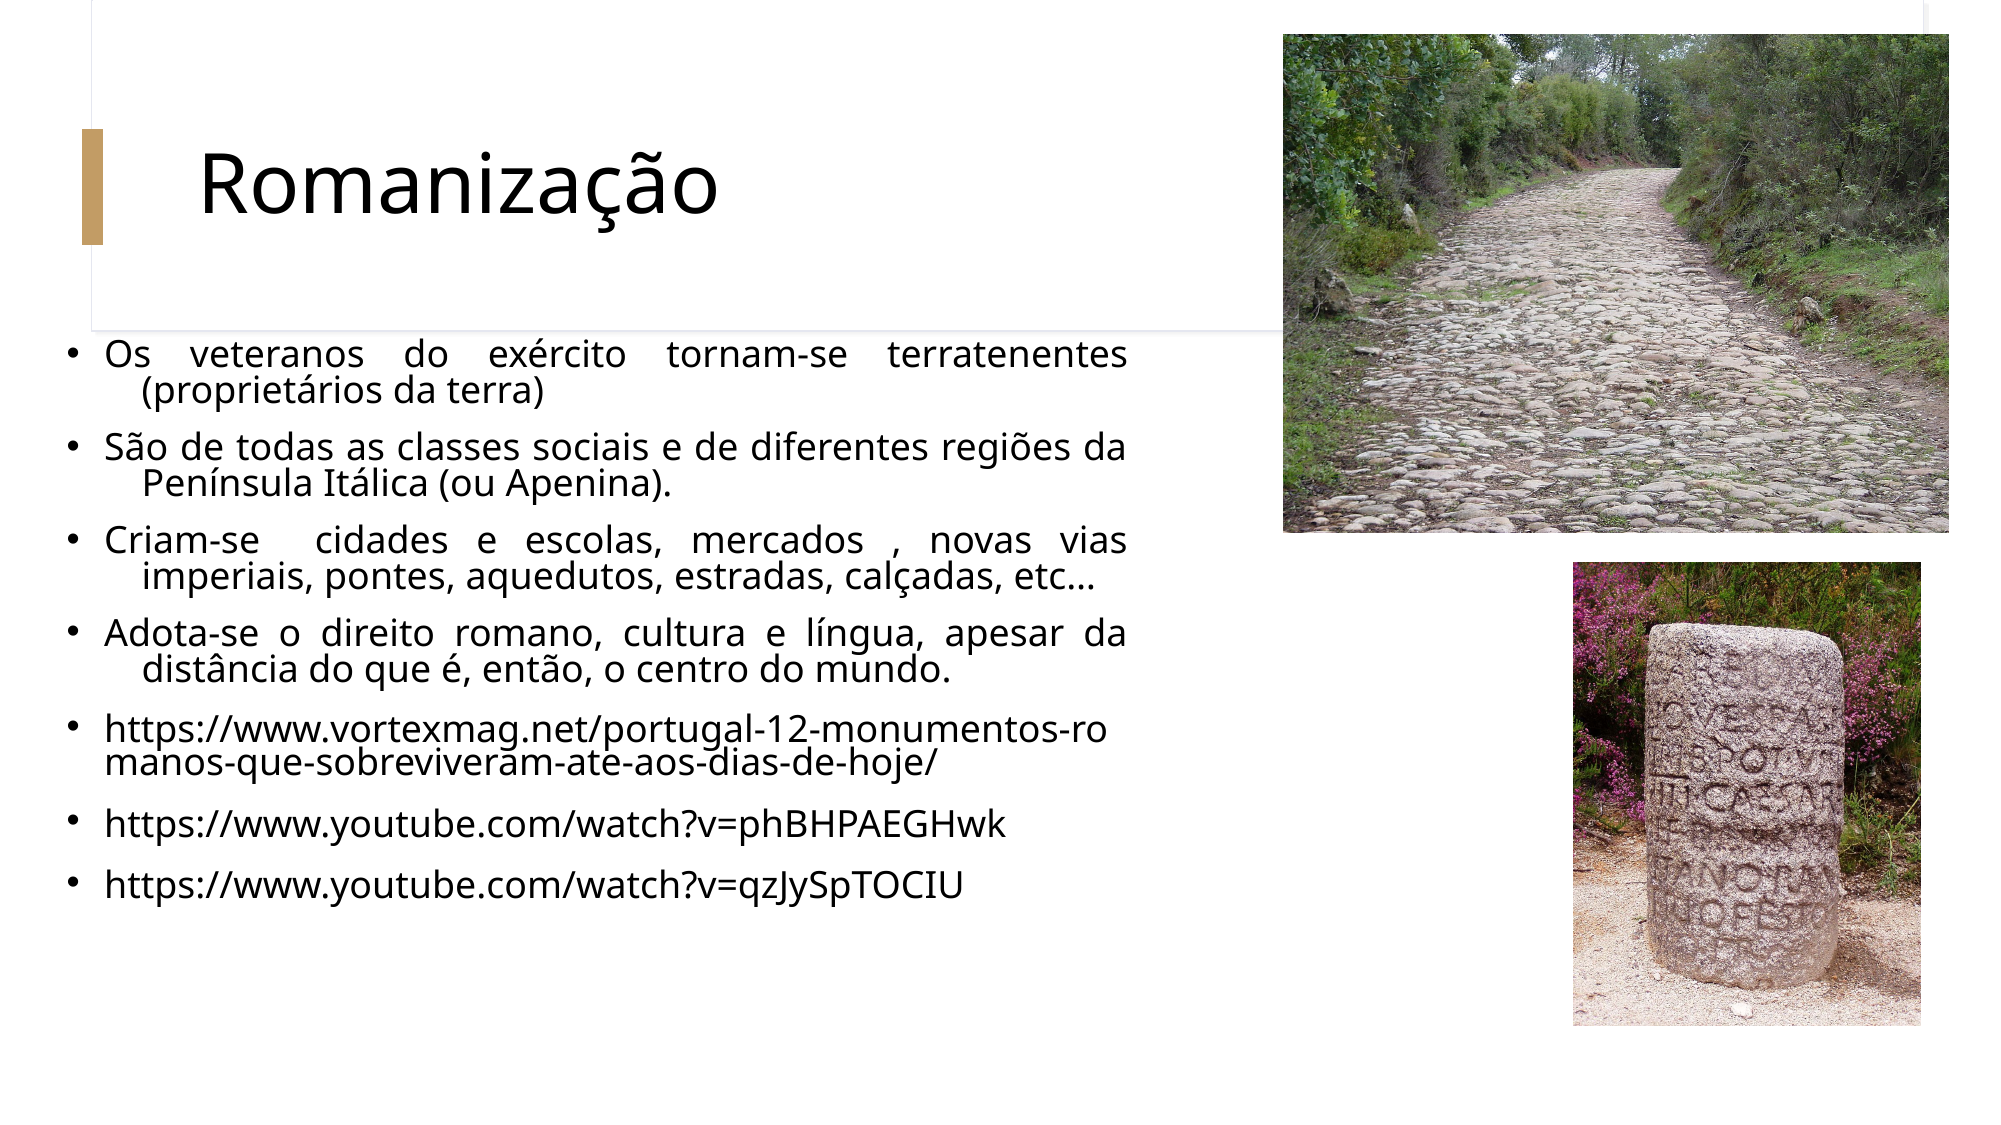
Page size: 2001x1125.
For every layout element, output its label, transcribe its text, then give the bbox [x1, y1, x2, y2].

picture [1283, 34, 1949, 533]
title Romanização [183, 90, 1283, 284]
list Os veteranos do exército tornam-se terratenentes (proprietários da terra) São de todas as classes sociais e de diferentes regiões da Península Itálica (ou Apenina). Criam-se cidades e escolas, mercados , novas vias imperiais, pontes, aquedutos, estradas, calçadas, etc… Adota-se o direito romano, cultura e língua, apesar da distância do que é, então, o centro do mundo. https://www.vortexmag.net/portugal-12-monumentos-romanos-que-sobreviveram-ate-aos-dias-de-hoje/ https://www.youtube.com/watch?v=phBHPAEGHwk https://www.youtube.com/watch?v=qzJySpTOCIU [51, 331, 1144, 1013]
picture [1573, 562, 1921, 1026]
